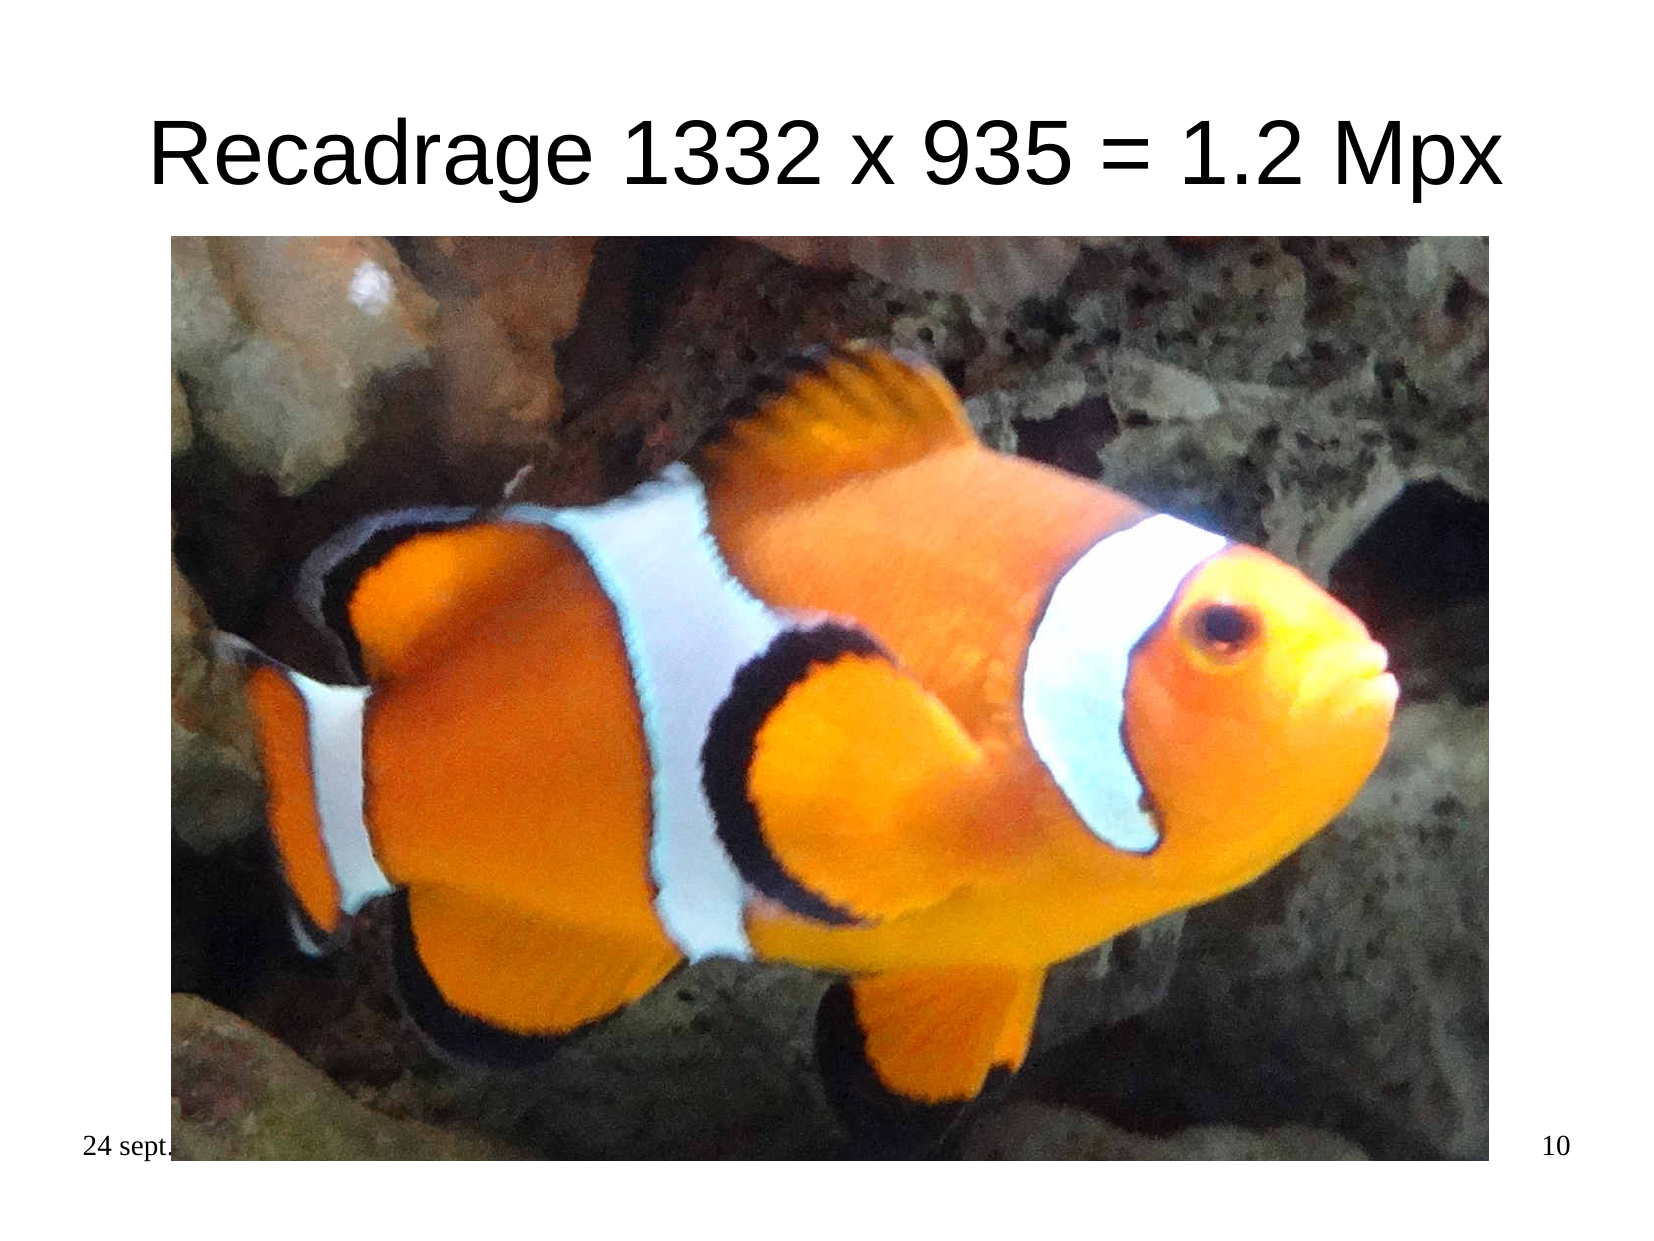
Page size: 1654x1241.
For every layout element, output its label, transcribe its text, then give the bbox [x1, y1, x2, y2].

picture [171, 236, 1489, 1161]
title Recadrage 1332 x 935 = 1.2 Mpx [82, 49, 1571, 257]
